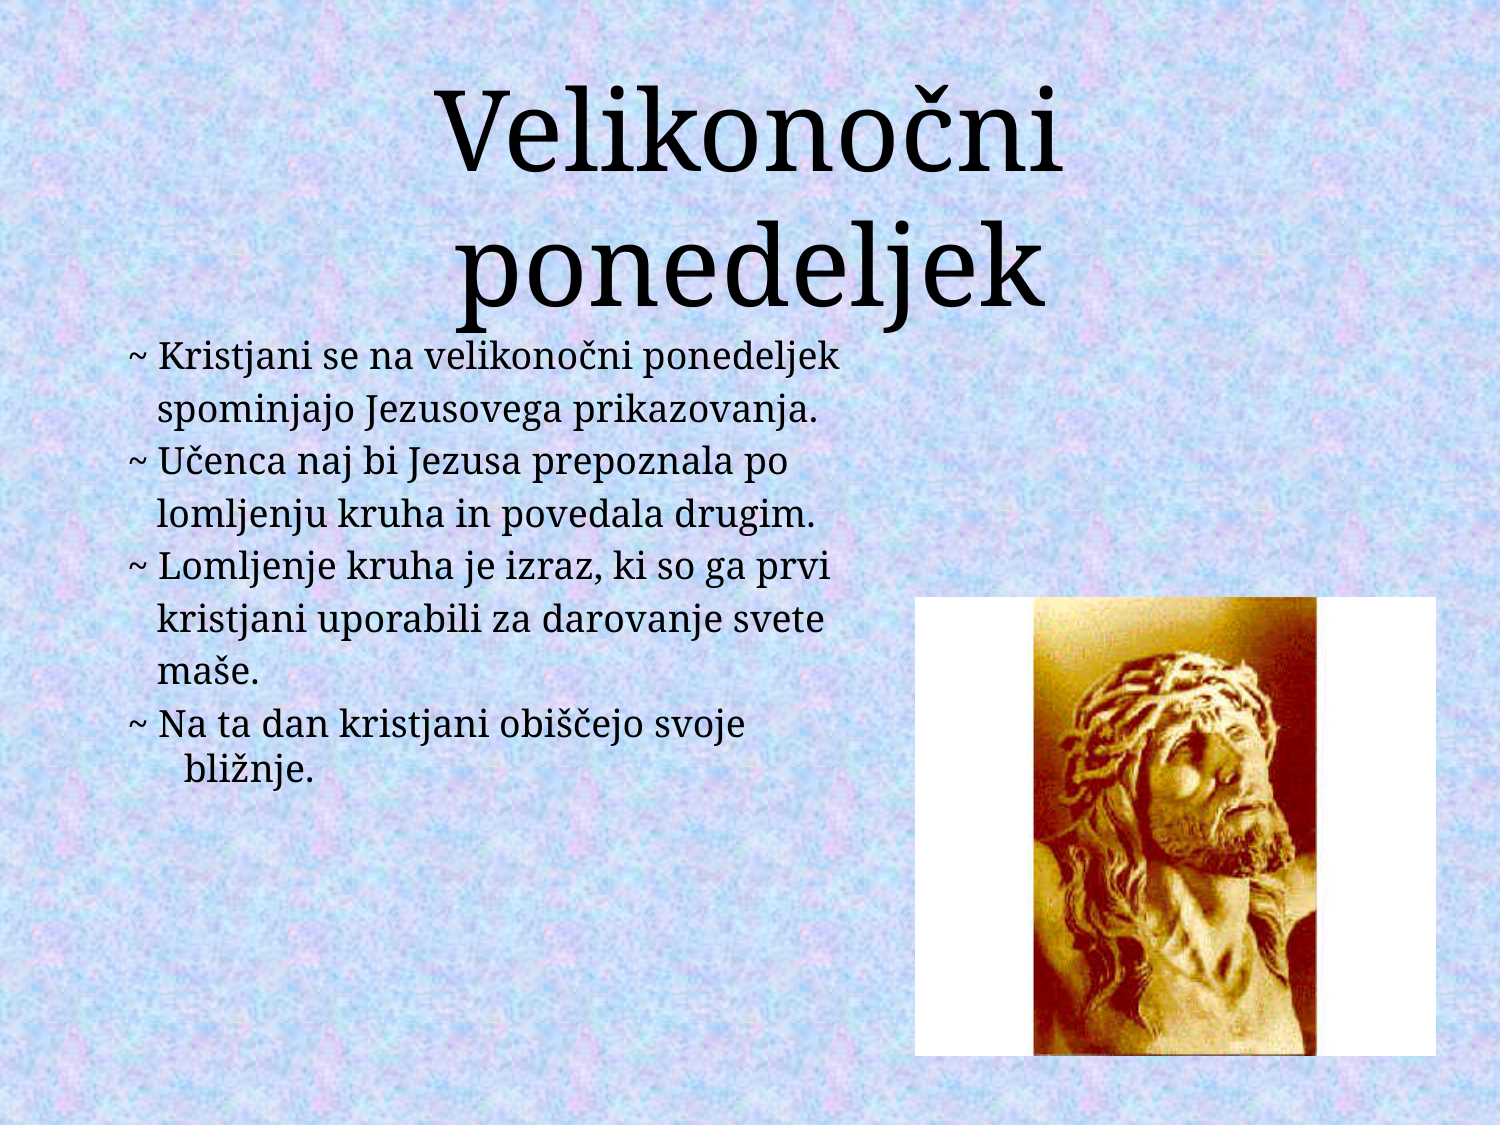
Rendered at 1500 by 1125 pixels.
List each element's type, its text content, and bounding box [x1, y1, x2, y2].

list ~ Kristjani se na velikonočni ponedeljek spominjajo Jezusovega prikazovanja. ~ Učenca naj bi Jezusa prepoznala po lomljenju kruha in povedala drugim. ~ Lomljenje kruha je izraz, ki so ga prvi kristjani uporabili za darovanje svete maše. ~ Na ta dan kristjani obiščejo svoje bližnje. [112, 324, 857, 1000]
picture [0, 0, 1500, 1125]
title Velikonočni ponedeljek [112, 99, 1388, 288]
